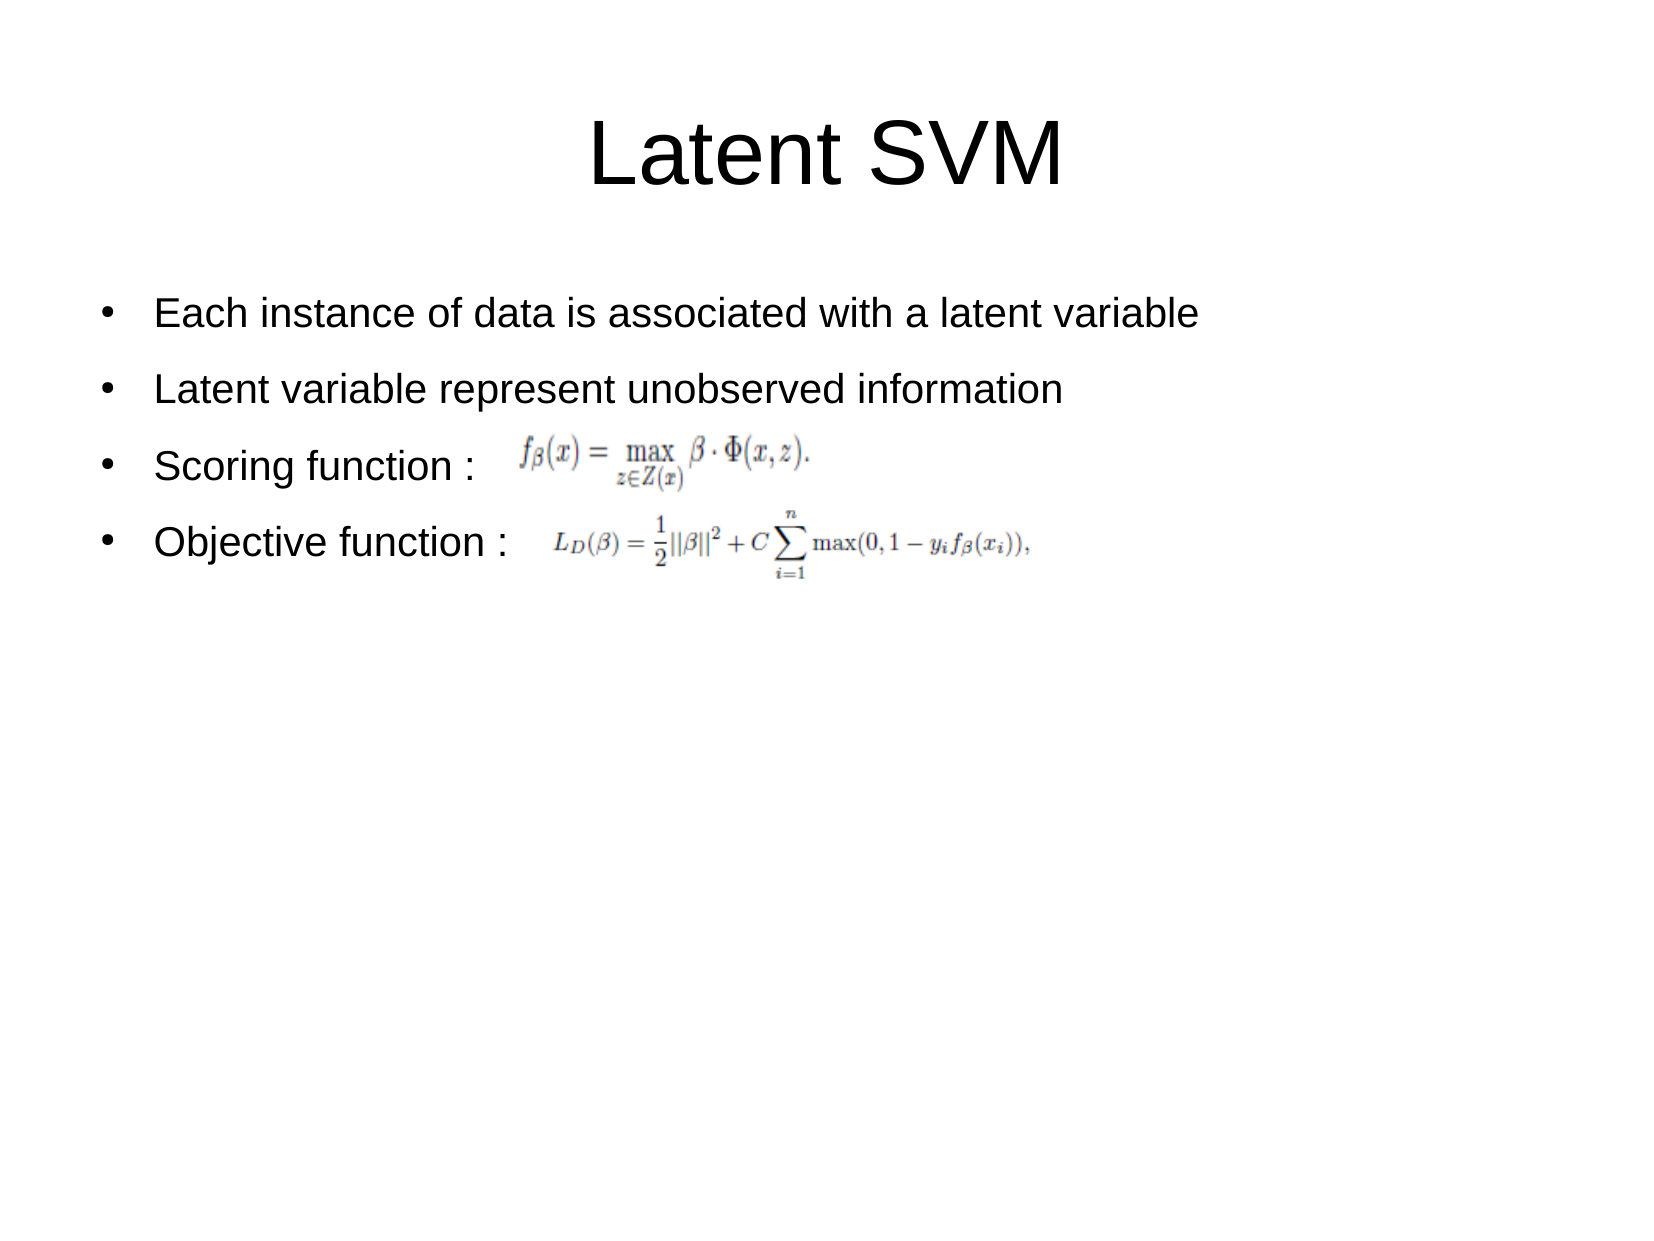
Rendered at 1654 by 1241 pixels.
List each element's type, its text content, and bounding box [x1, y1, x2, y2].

title Latent SVM [82, 49, 1571, 257]
picture [484, 413, 1055, 587]
list Each instance of data is associated with a latent variable Latent variable represent unobserved information Scoring function : Objective function : [82, 290, 1571, 1109]
